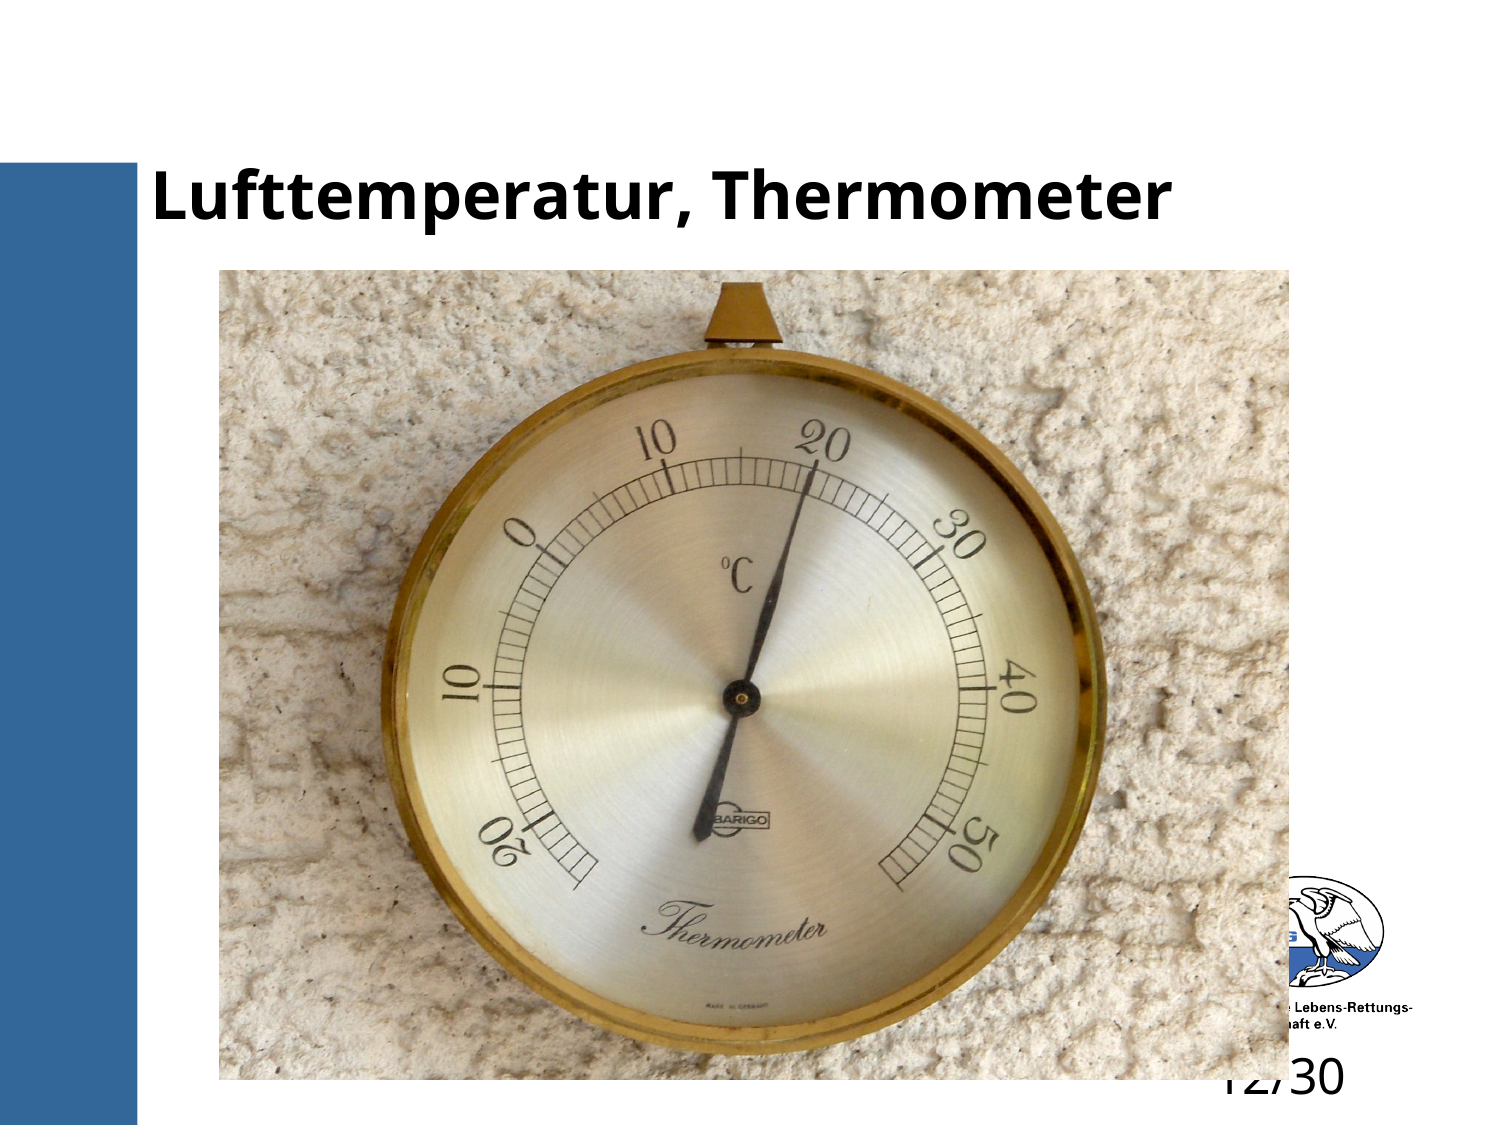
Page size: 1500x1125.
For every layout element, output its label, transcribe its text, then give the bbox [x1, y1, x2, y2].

picture [219, 270, 1413, 1080]
title Lufttemperatur, Thermometer [150, 101, 1423, 286]
text_box <Nummer>/30 [1199, 1048, 1500, 1119]
